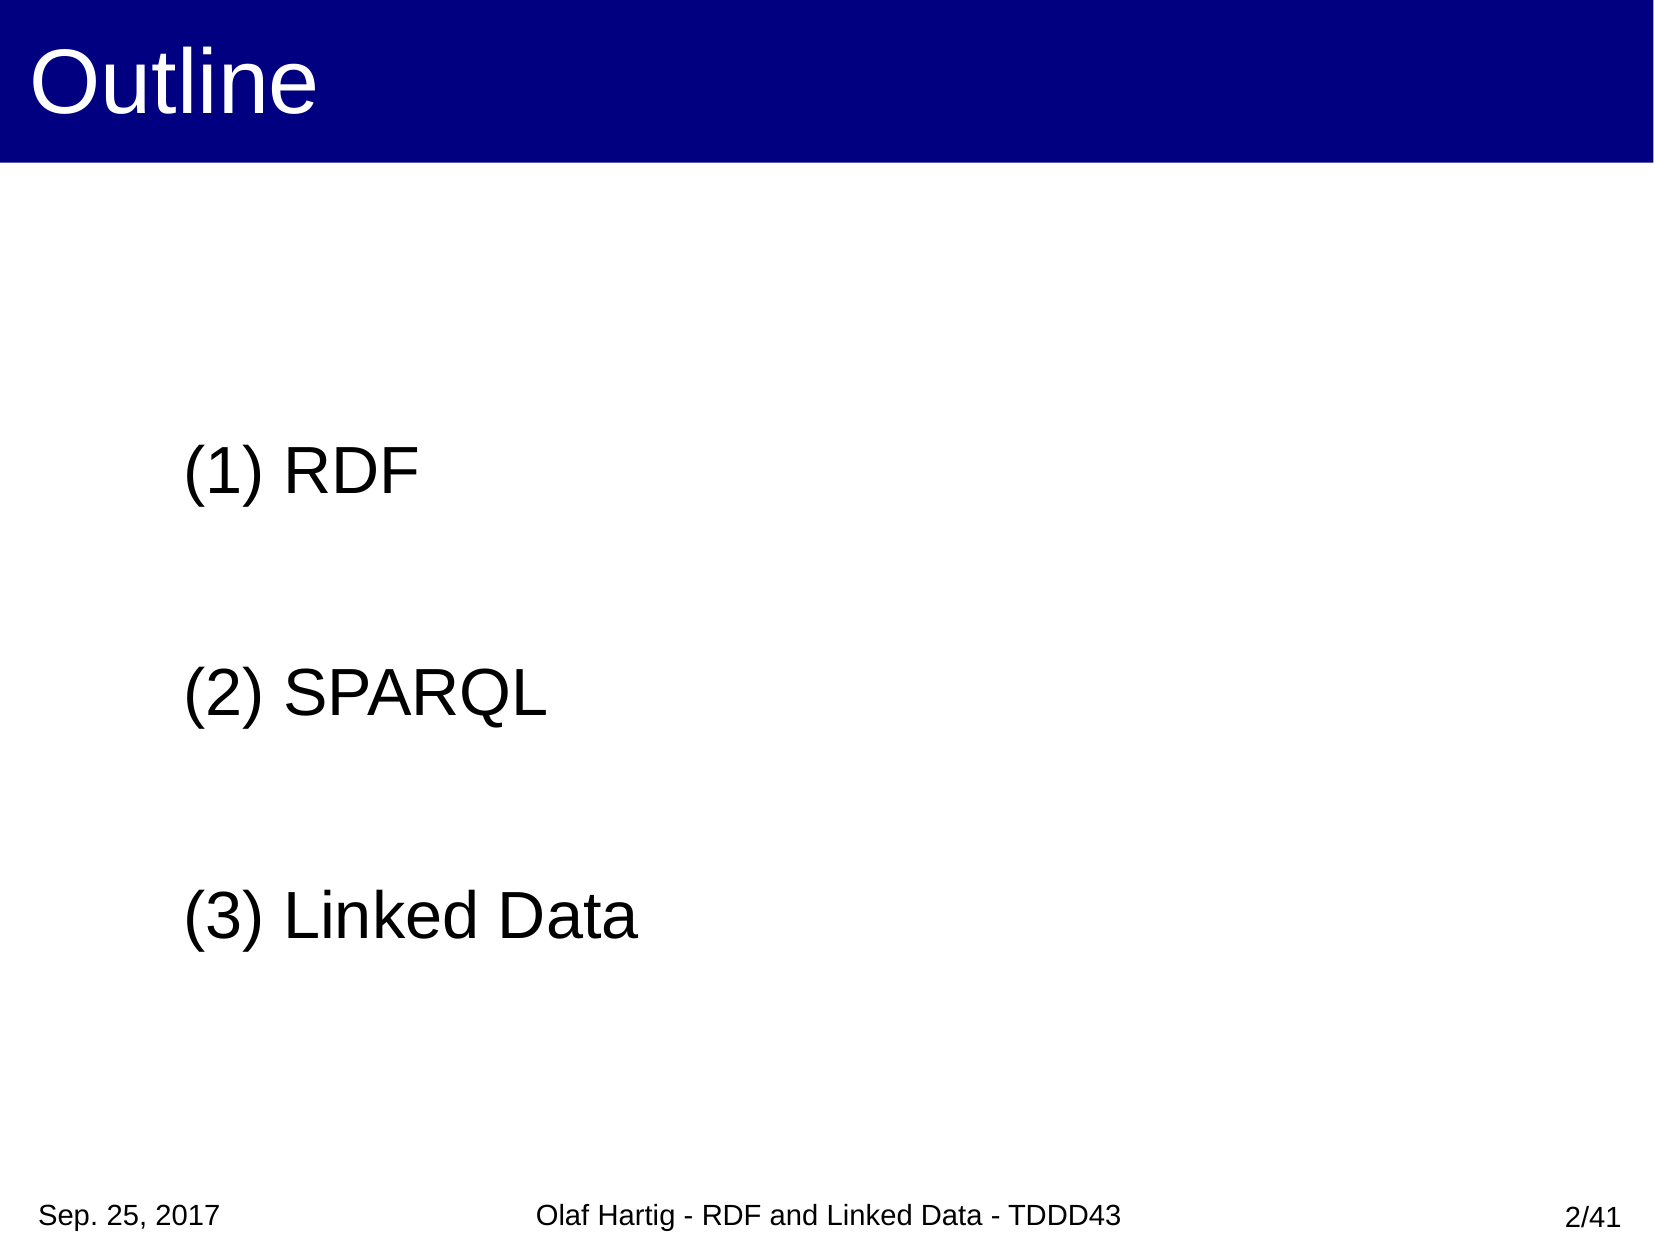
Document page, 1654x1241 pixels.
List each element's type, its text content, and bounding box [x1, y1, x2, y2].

list (1) RDF (2) SPARQL (3) Linked Data [35, 211, 1624, 1174]
title Outline [0, 0, 1654, 163]
